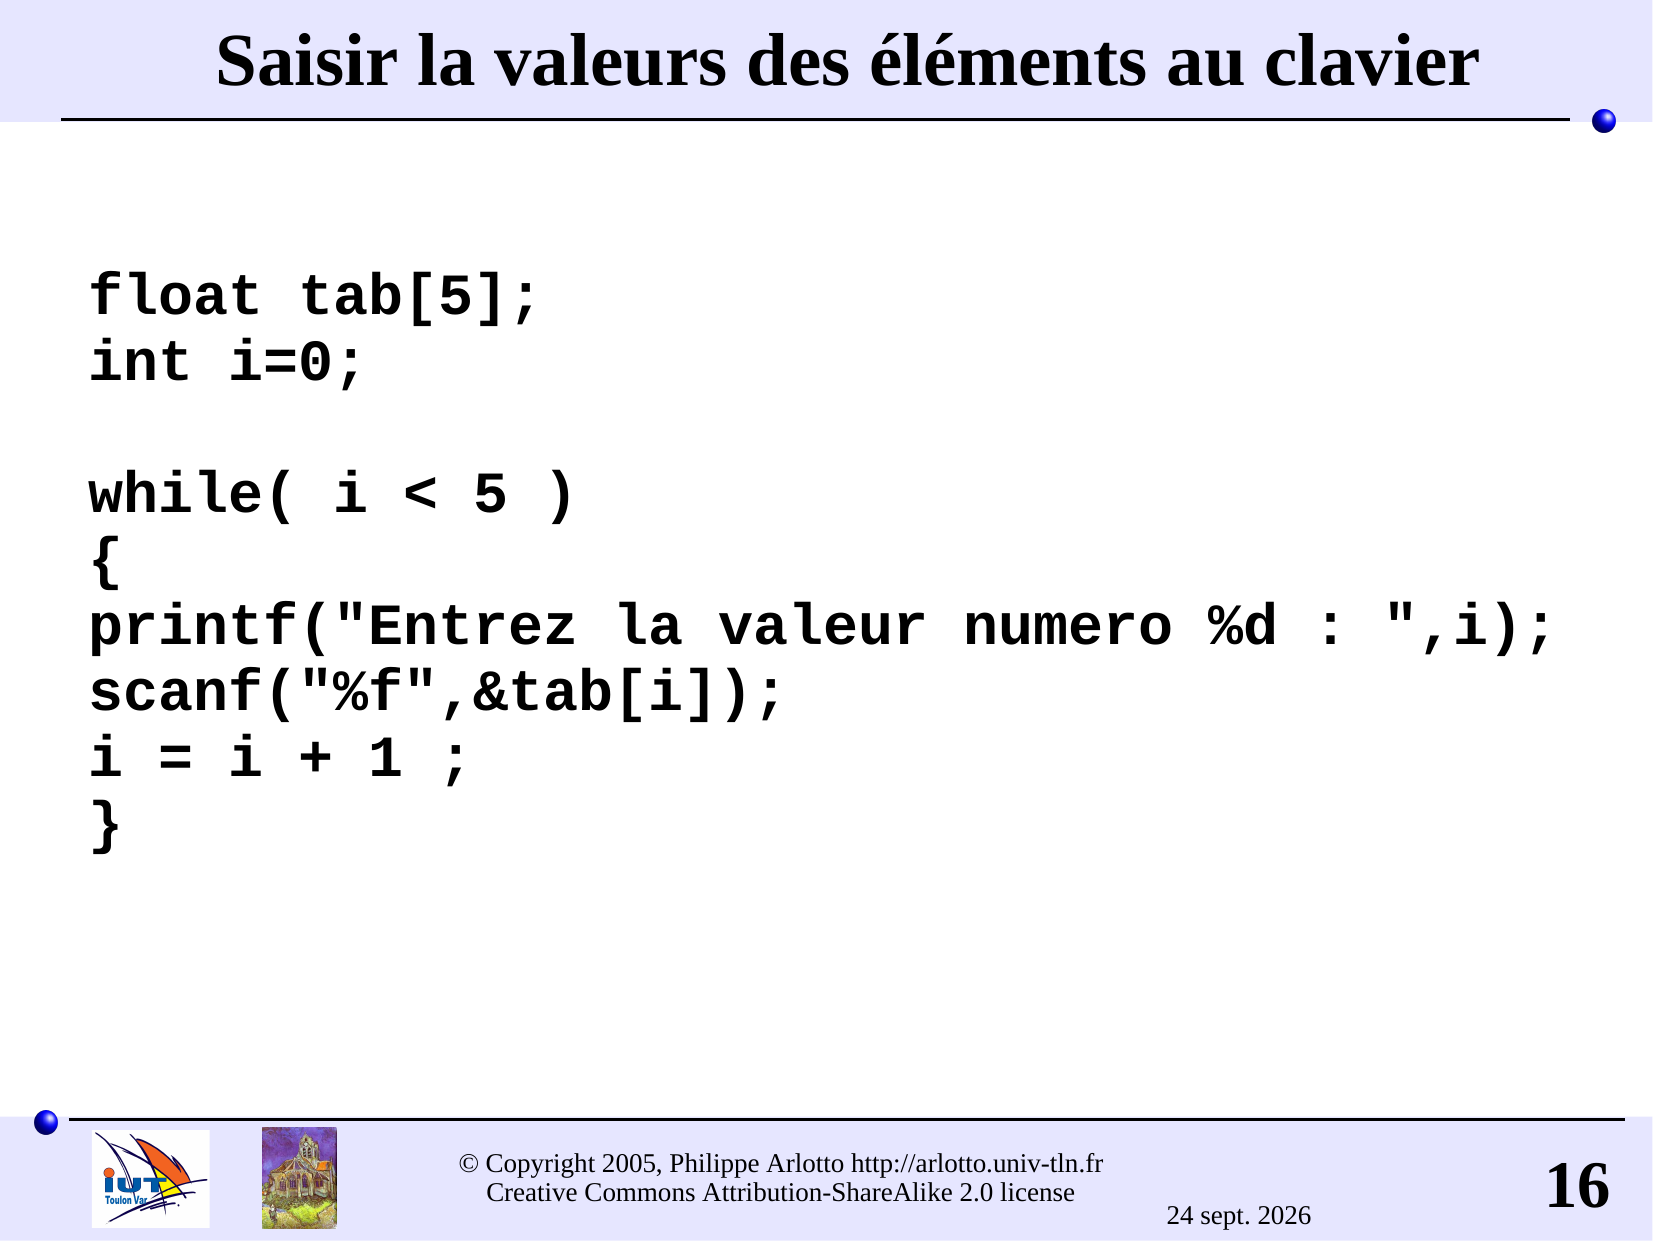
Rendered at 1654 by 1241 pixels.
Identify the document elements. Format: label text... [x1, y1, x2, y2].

title Saisir la valeurs des éléments au clavier [95, 11, 1585, 110]
picture [262, 1127, 337, 1229]
text_box float tab[5]; int i=0; while( i < 5 ) { printf("Entrez la valeur numero %d : ",i); scanf("%f",&tab[i]); i = i + 1 ; } [88, 265, 1653, 861]
